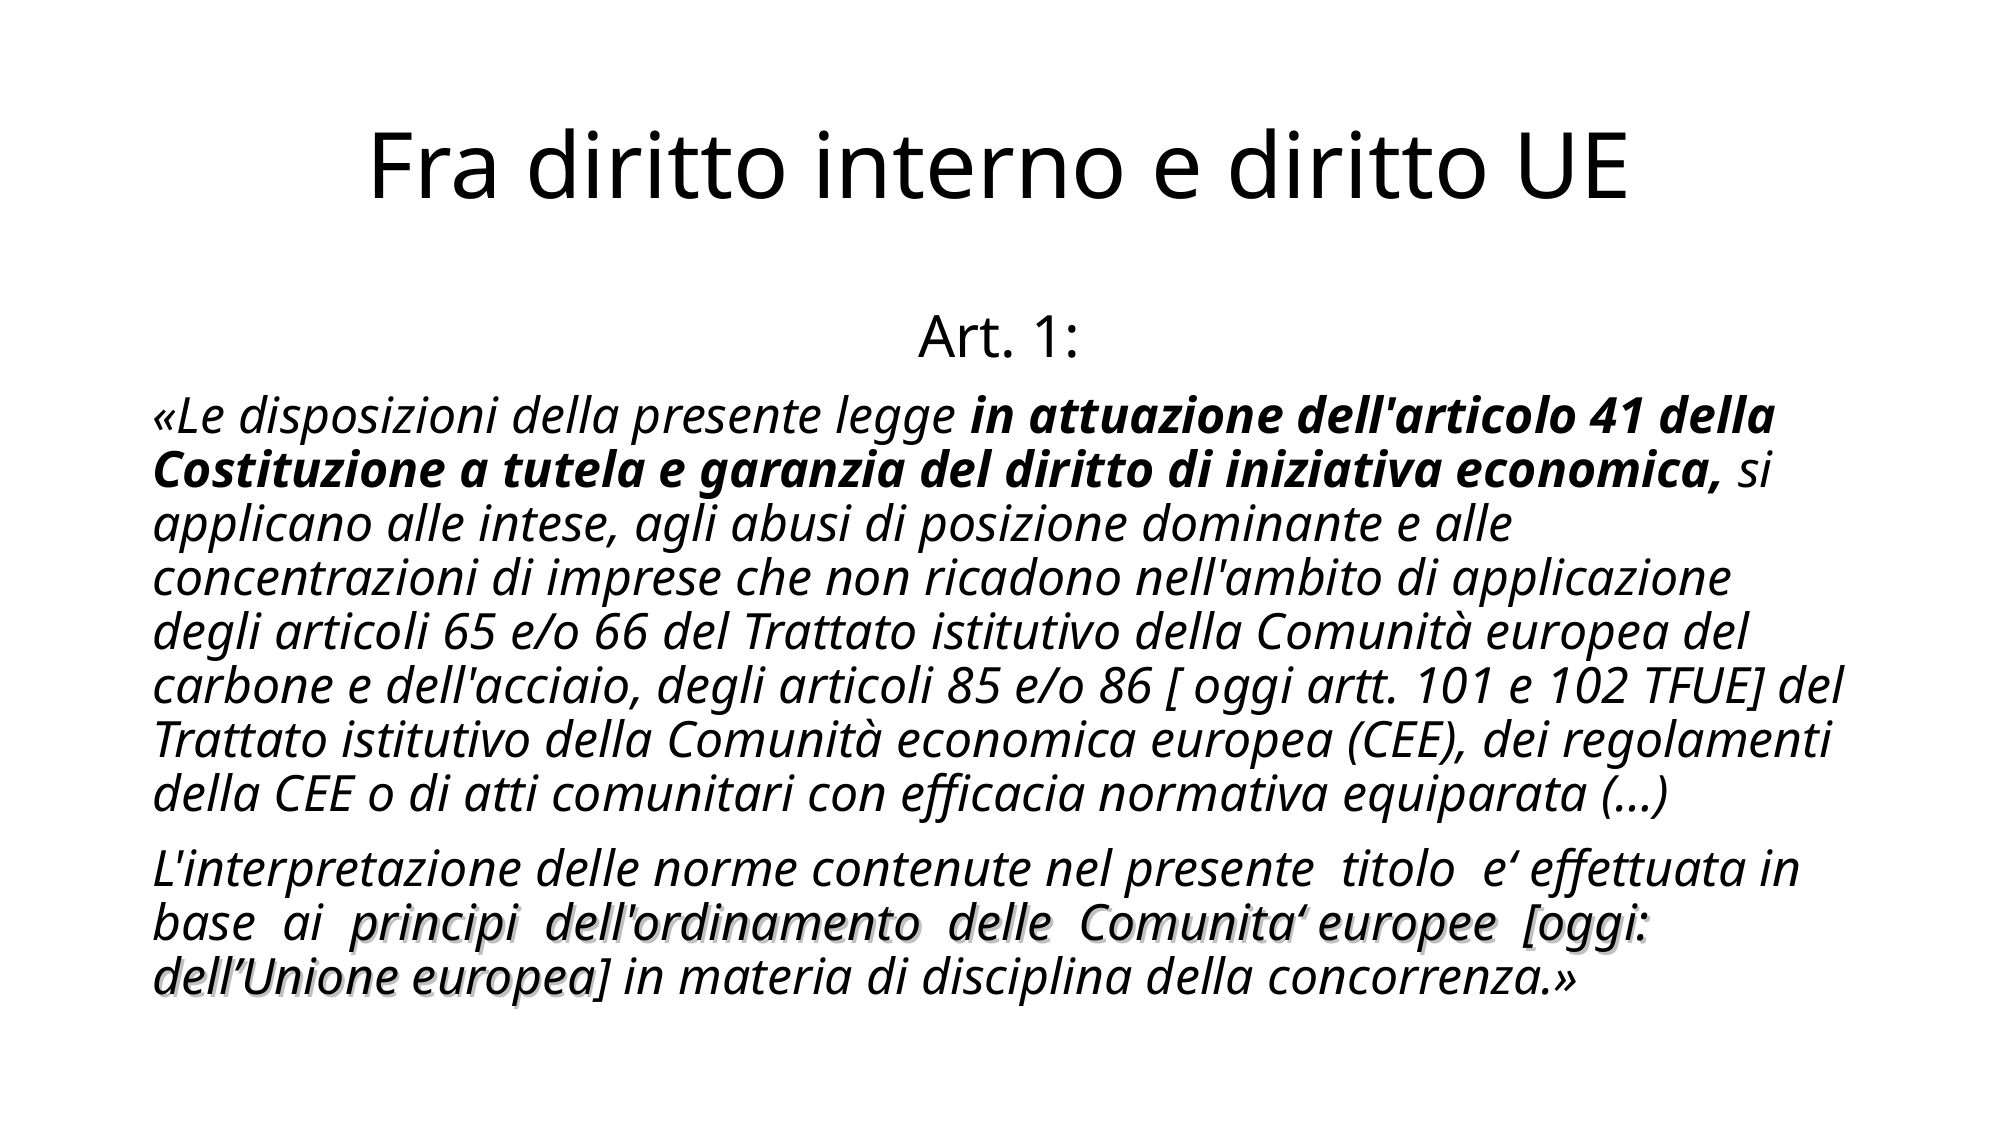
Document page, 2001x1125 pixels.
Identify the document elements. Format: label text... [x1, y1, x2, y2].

list Art. 1: «Le disposizioni della presente legge in attuazione dell'articolo 41 della Costituzione a tutela e garanzia del diritto di iniziativa economica, si applicano alle intese, agli abusi di posizione dominante e alle concentrazioni di imprese che non ricadono nell'ambito di applicazione degli articoli 65 e/o 66 del Trattato istitutivo della Comunità europea del carbone e dell'acciaio, degli articoli 85 e/o 86 [ oggi artt. 101 e 102 TFUE] del Trattato istitutivo della Comunità economica europea (CEE), dei regolamenti della CEE o di atti comunitari con efficacia normativa equiparata (…) L'interpretazione delle norme contenute nel presente titolo e‘ effettuata in base ai principi dell'ordinamento delle Comunita‘ europee [oggi: dell’Unione europea] in materia di disciplina della concorrenza.» [137, 299, 1863, 1014]
title Fra diritto interno e diritto UE [137, 59, 1863, 278]
